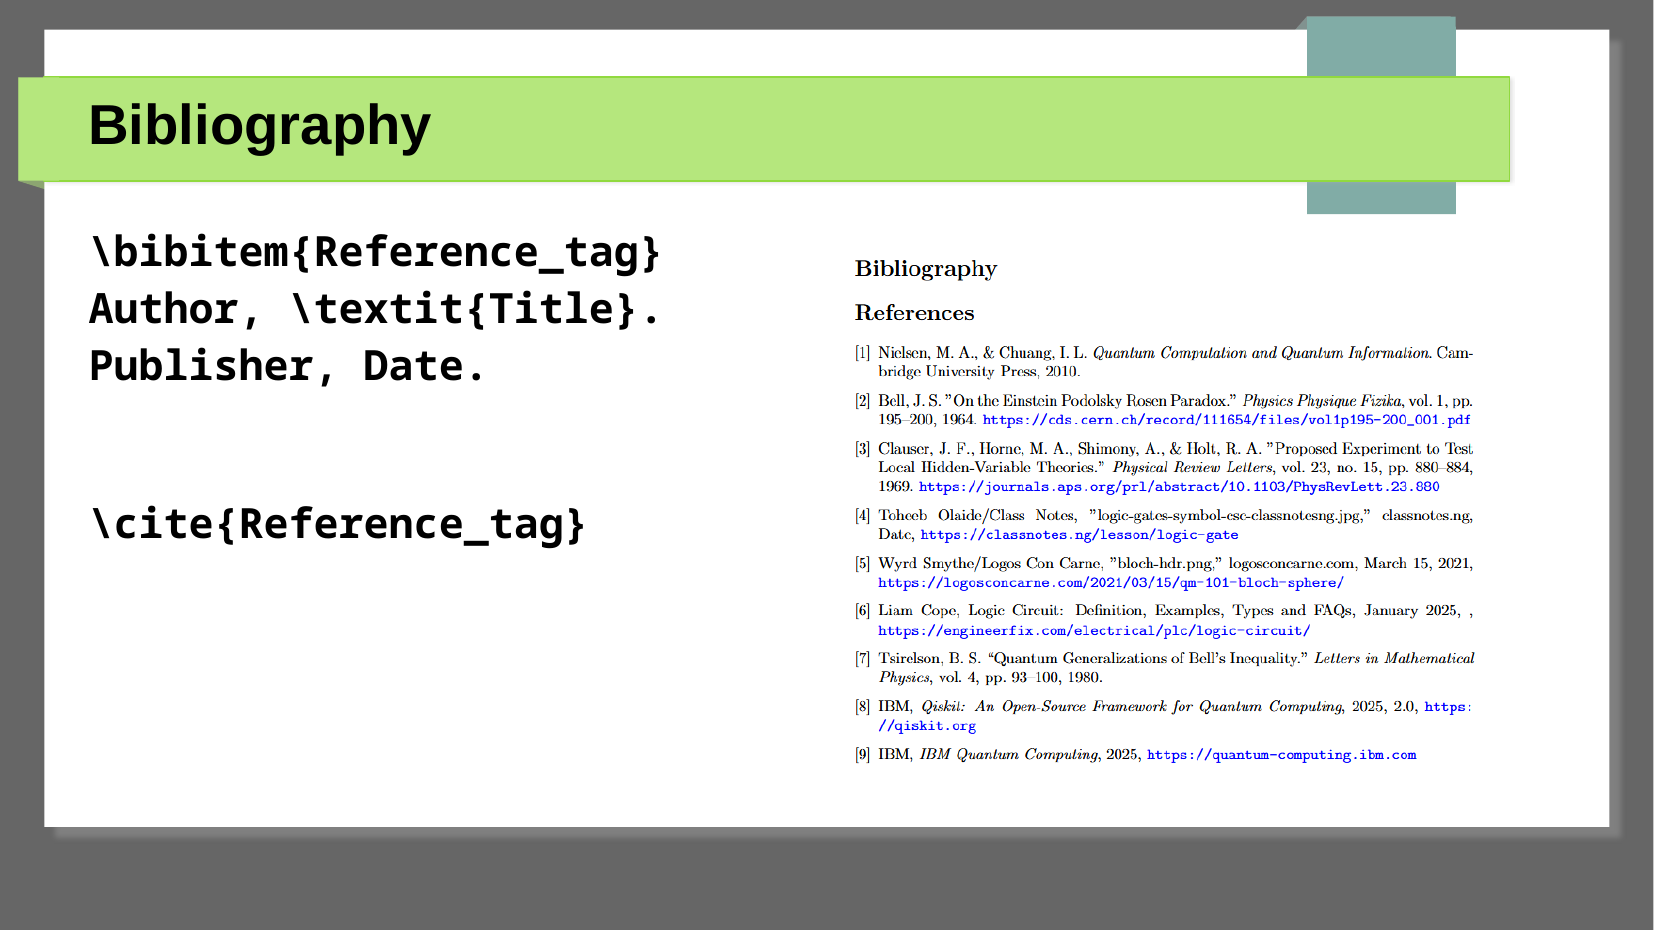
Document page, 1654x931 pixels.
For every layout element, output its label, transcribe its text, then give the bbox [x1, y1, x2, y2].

title Bibliography [88, 73, 1506, 178]
list \bibitem{Reference_tag} Author, \textit{Title}. Publisher, Date. \cite{Reference_tag} [88, 221, 788, 813]
picture [847, 249, 1501, 788]
